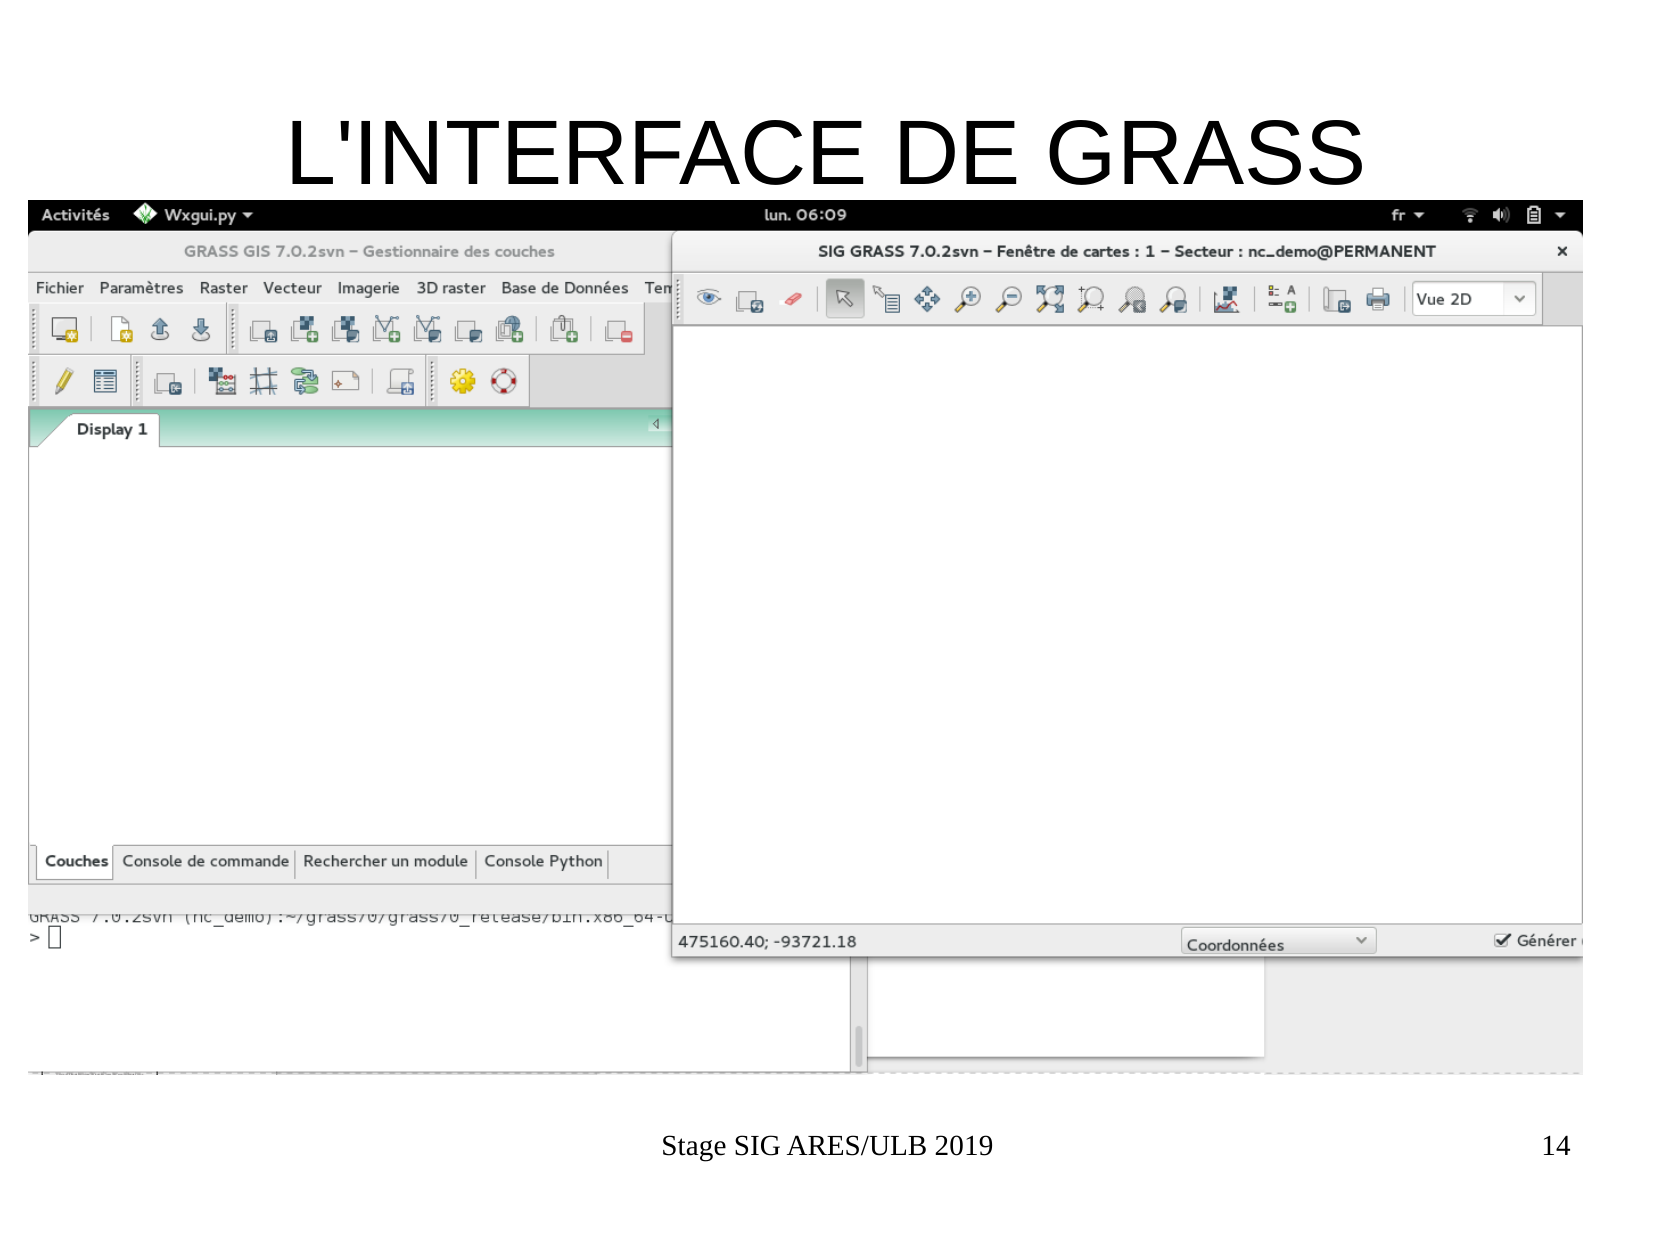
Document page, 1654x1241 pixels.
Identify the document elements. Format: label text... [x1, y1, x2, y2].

picture [28, 200, 1583, 1075]
title L'INTERFACE DE GRASS [82, 49, 1571, 200]
